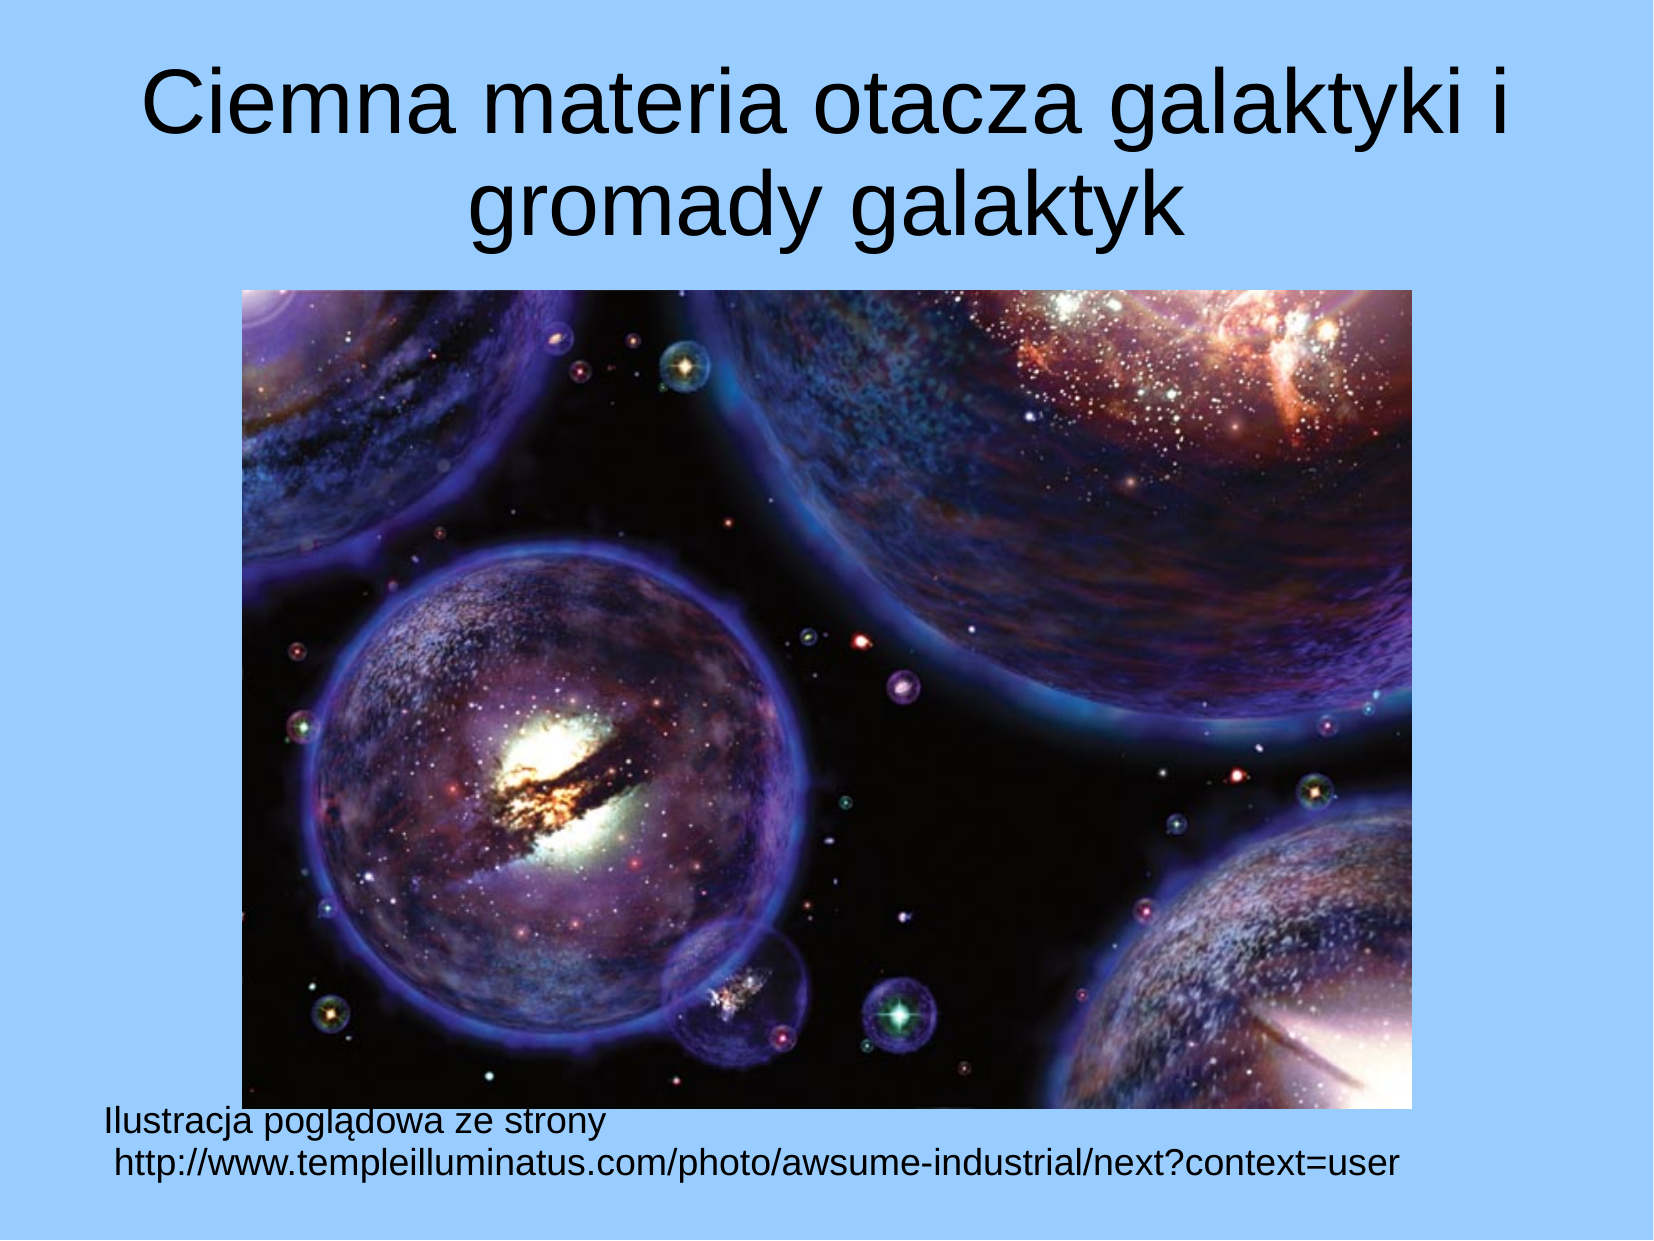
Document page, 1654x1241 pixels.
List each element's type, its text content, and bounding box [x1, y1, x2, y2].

text_box Ilustracja poglądowa ze strony http://www.templeilluminatus.com/photo/awsume-industrial/next?context=user [88, 1092, 1595, 1192]
picture [242, 290, 1412, 1092]
title Ciemna materia otacza galaktyki i gromady galaktyk [82, 49, 1571, 257]
